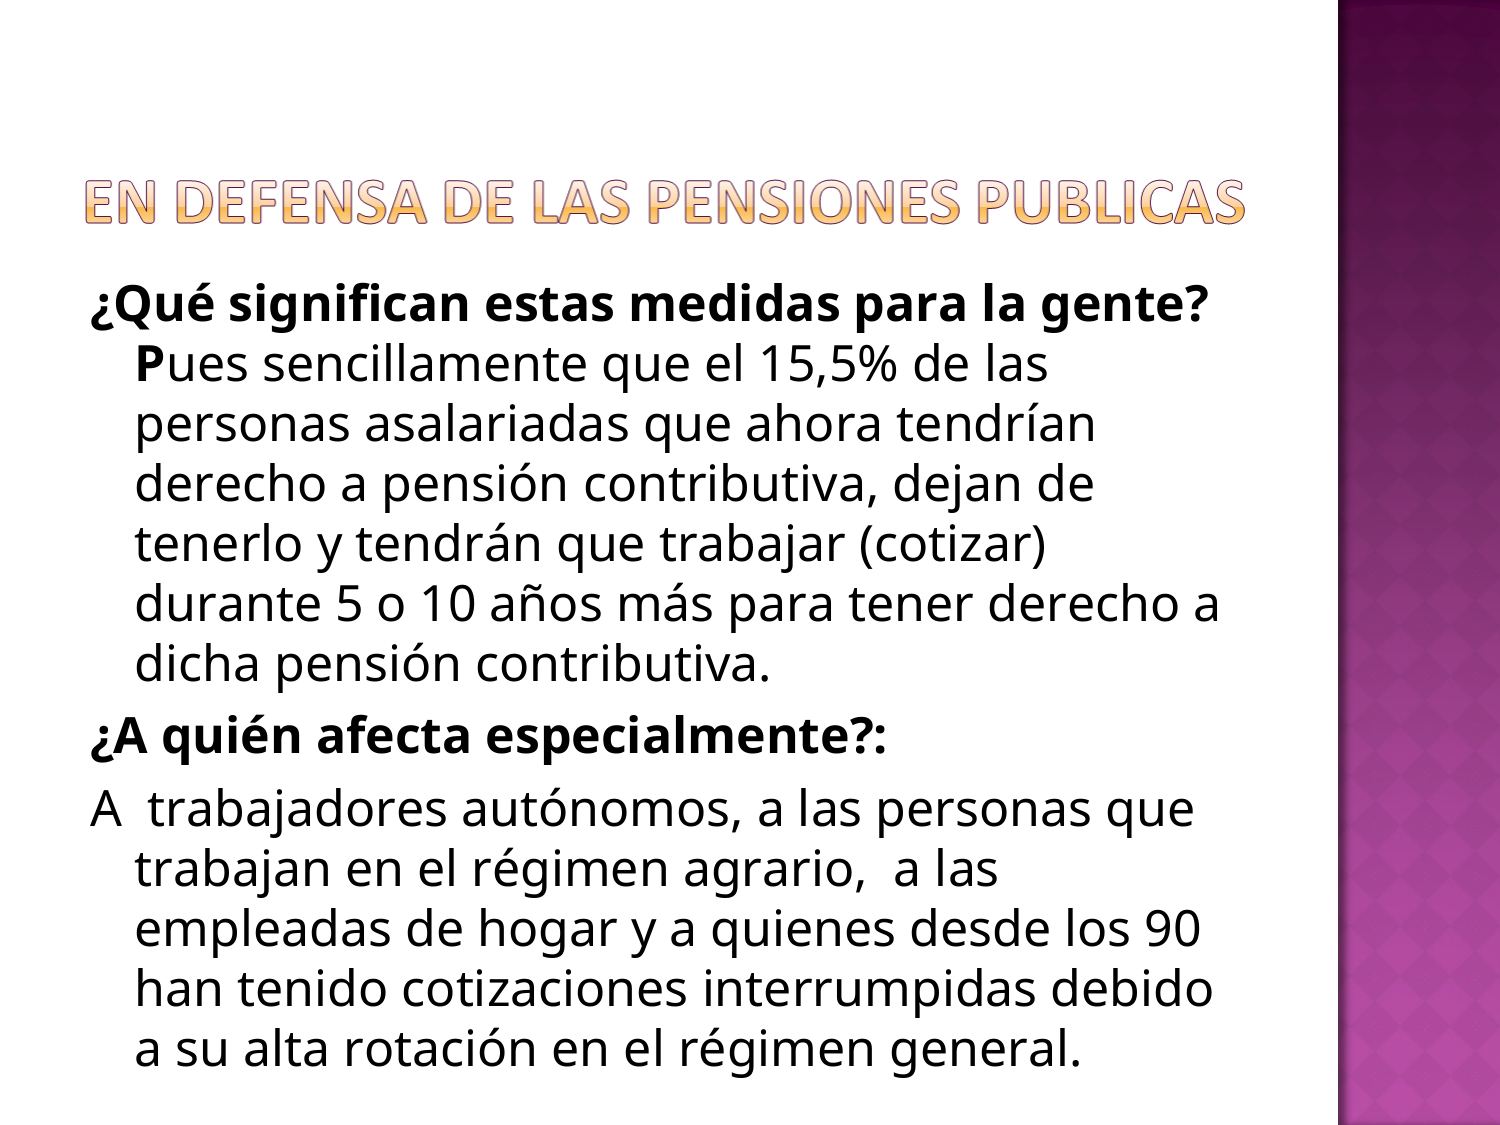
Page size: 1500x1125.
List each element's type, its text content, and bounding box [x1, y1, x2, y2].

text_box [41, 52, 1287, 241]
list ¿Qué significan estas medidas para la gente? Pues sencillamente que el 15,5% de las personas asalariadas que ahora tendrían derecho a pensión contributiva, dejan de tenerlo y tendrán que trabajar (cotizar) durante 5 o 10 años más para tener derecho a dicha pensión contributiva. ¿A quién afecta especialmente?: A trabajadores autónomos, a las personas que trabajan en el régimen agrario, a las empleadas de hogar y a quienes desde los 90 han tenido cotizaciones interrumpidas debido a su alta rotación en el régimen general. [75, 263, 1263, 1097]
picture [1337, 0, 1500, 1125]
